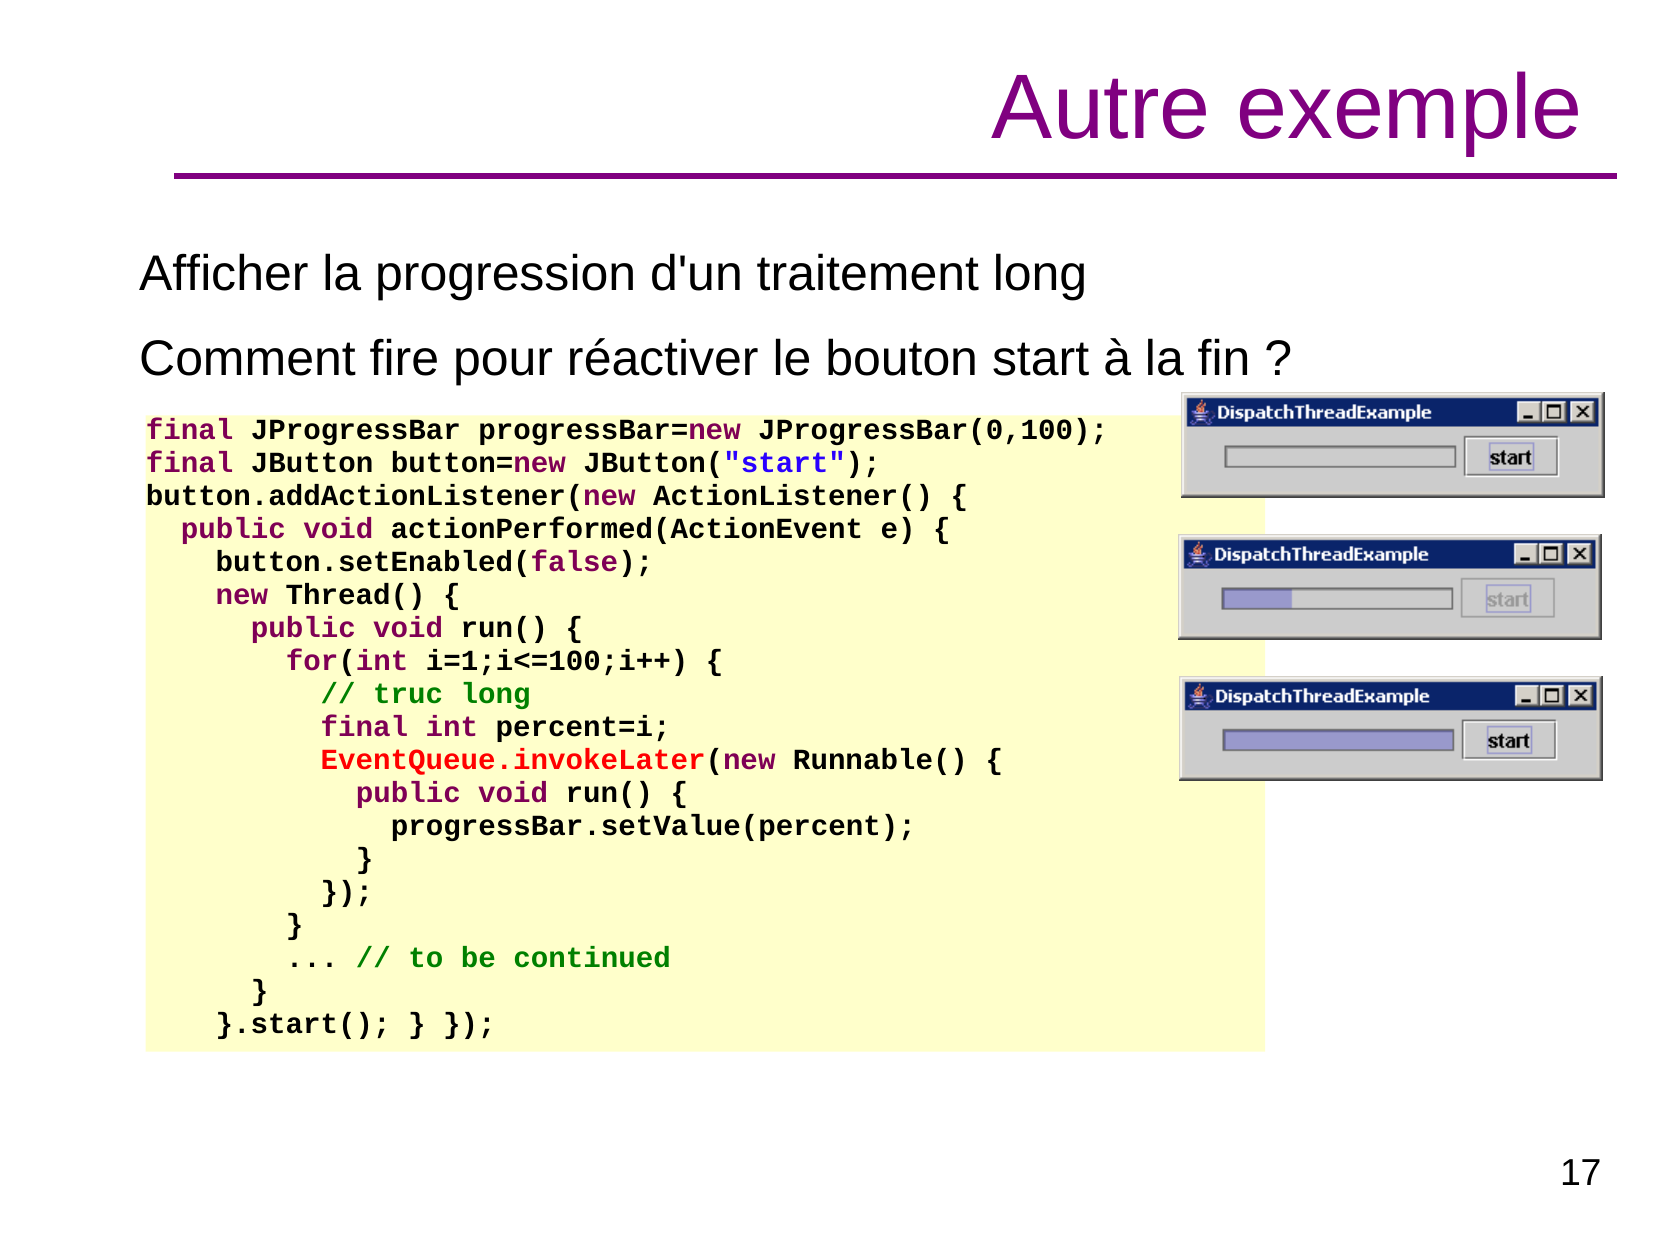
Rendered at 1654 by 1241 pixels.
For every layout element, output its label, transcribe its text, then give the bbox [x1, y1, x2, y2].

picture [1179, 676, 1603, 782]
text_box final JProgressBar progressBar=new JProgressBar(0,100); final JButton button=new JButton("start"); button.addActionListener(new ActionListener() { public void actionPerformed(ActionEvent e) { button.setEnabled(false); new Thread() { public void run() { for(int i=1;i<=100;i++) { // truc long final int percent=i; EventQueue.invokeLater(new Runnable() { public void run() { progressBar.setValue(percent); } }); } ... // to be continued } }.start(); } }); [145, 415, 1266, 1052]
title Autre exemple [84, 55, 1584, 159]
picture [1178, 534, 1602, 640]
picture [1181, 392, 1605, 498]
list Afficher la progression d'un traitement long Comment fire pour réactiver le bouton start à la fin ? [121, 244, 1534, 386]
